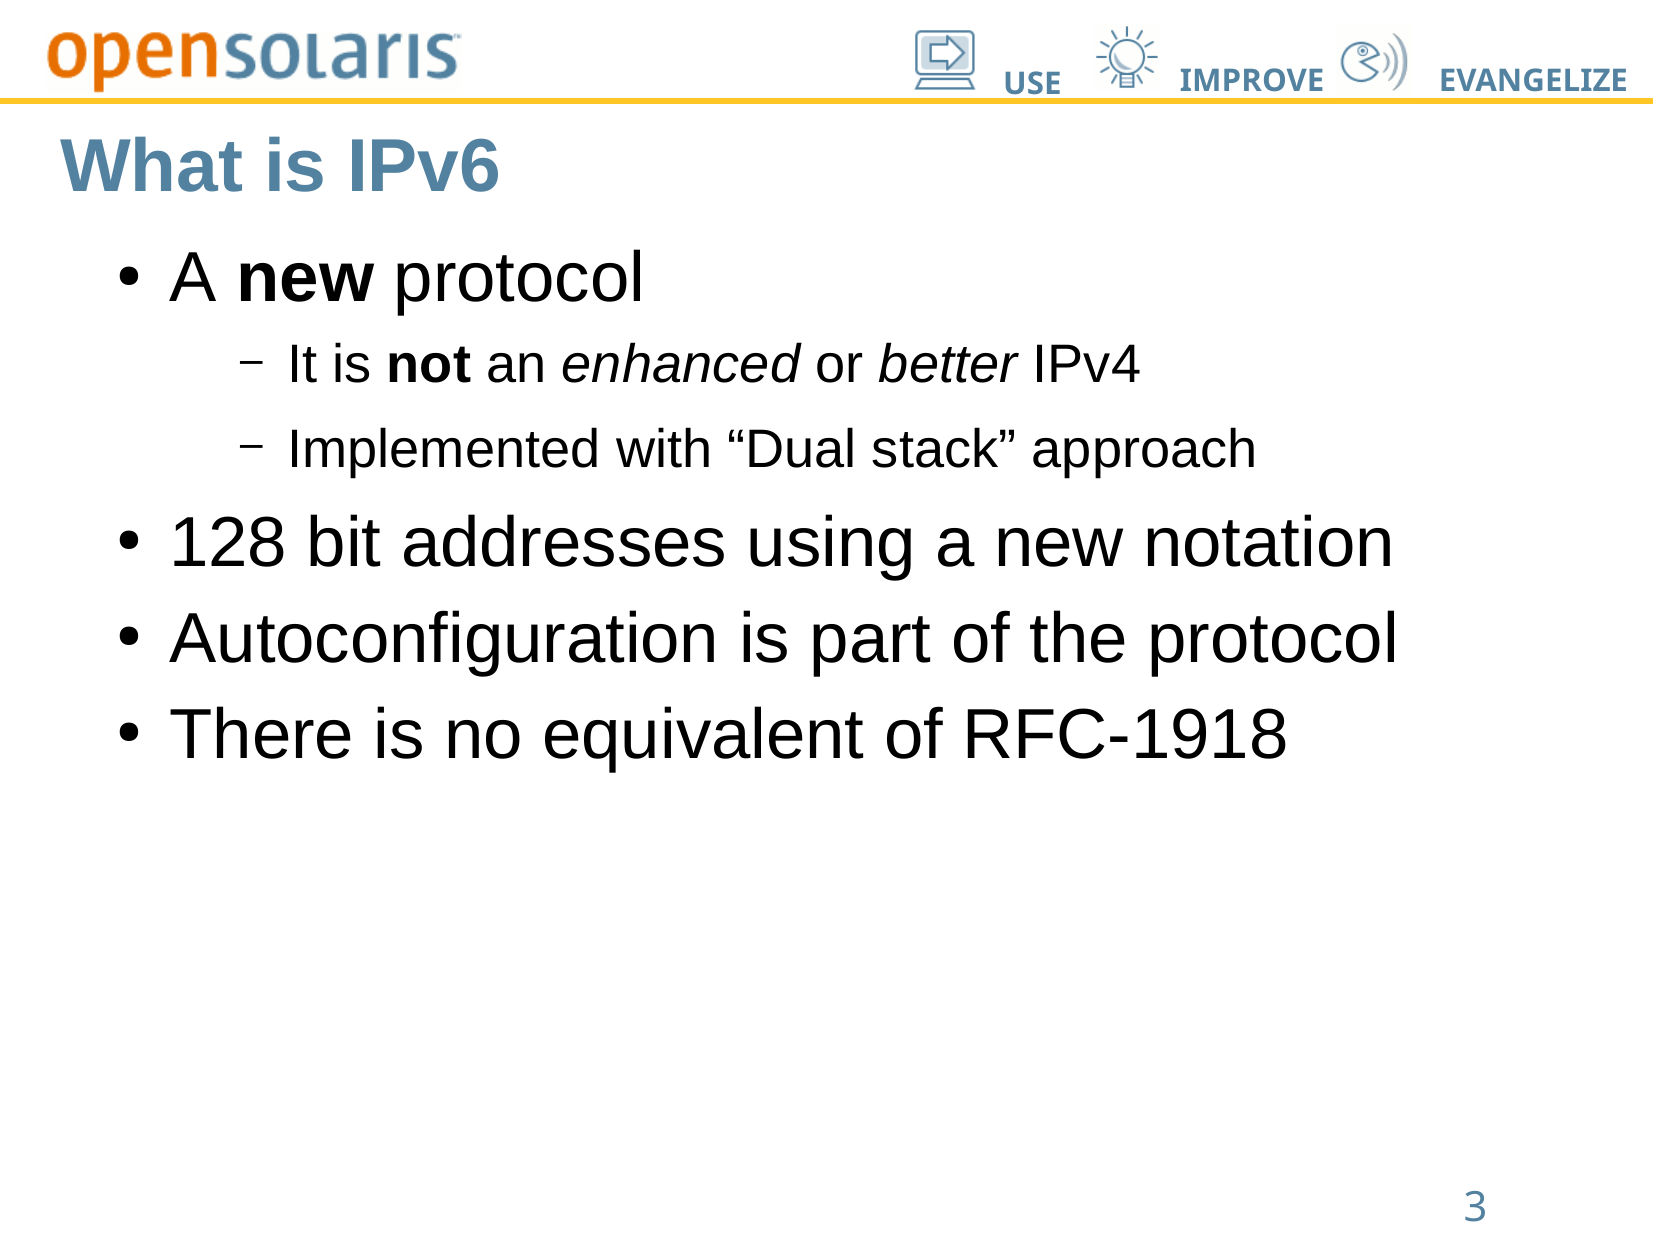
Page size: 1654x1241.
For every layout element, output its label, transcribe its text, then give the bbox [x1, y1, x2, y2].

picture [1093, 23, 1161, 91]
picture [46, 31, 462, 94]
list A new protocol It is not an enhanced or better IPv4 Implemented with “Dual stack” approach 128 bit addresses using a new notation Autoconfiguration is part of the protocol There is no equivalent of RFC-1918 [98, 237, 1556, 1151]
title What is IPv6 [60, 120, 1534, 211]
picture [907, 22, 983, 98]
picture [1336, 24, 1412, 98]
